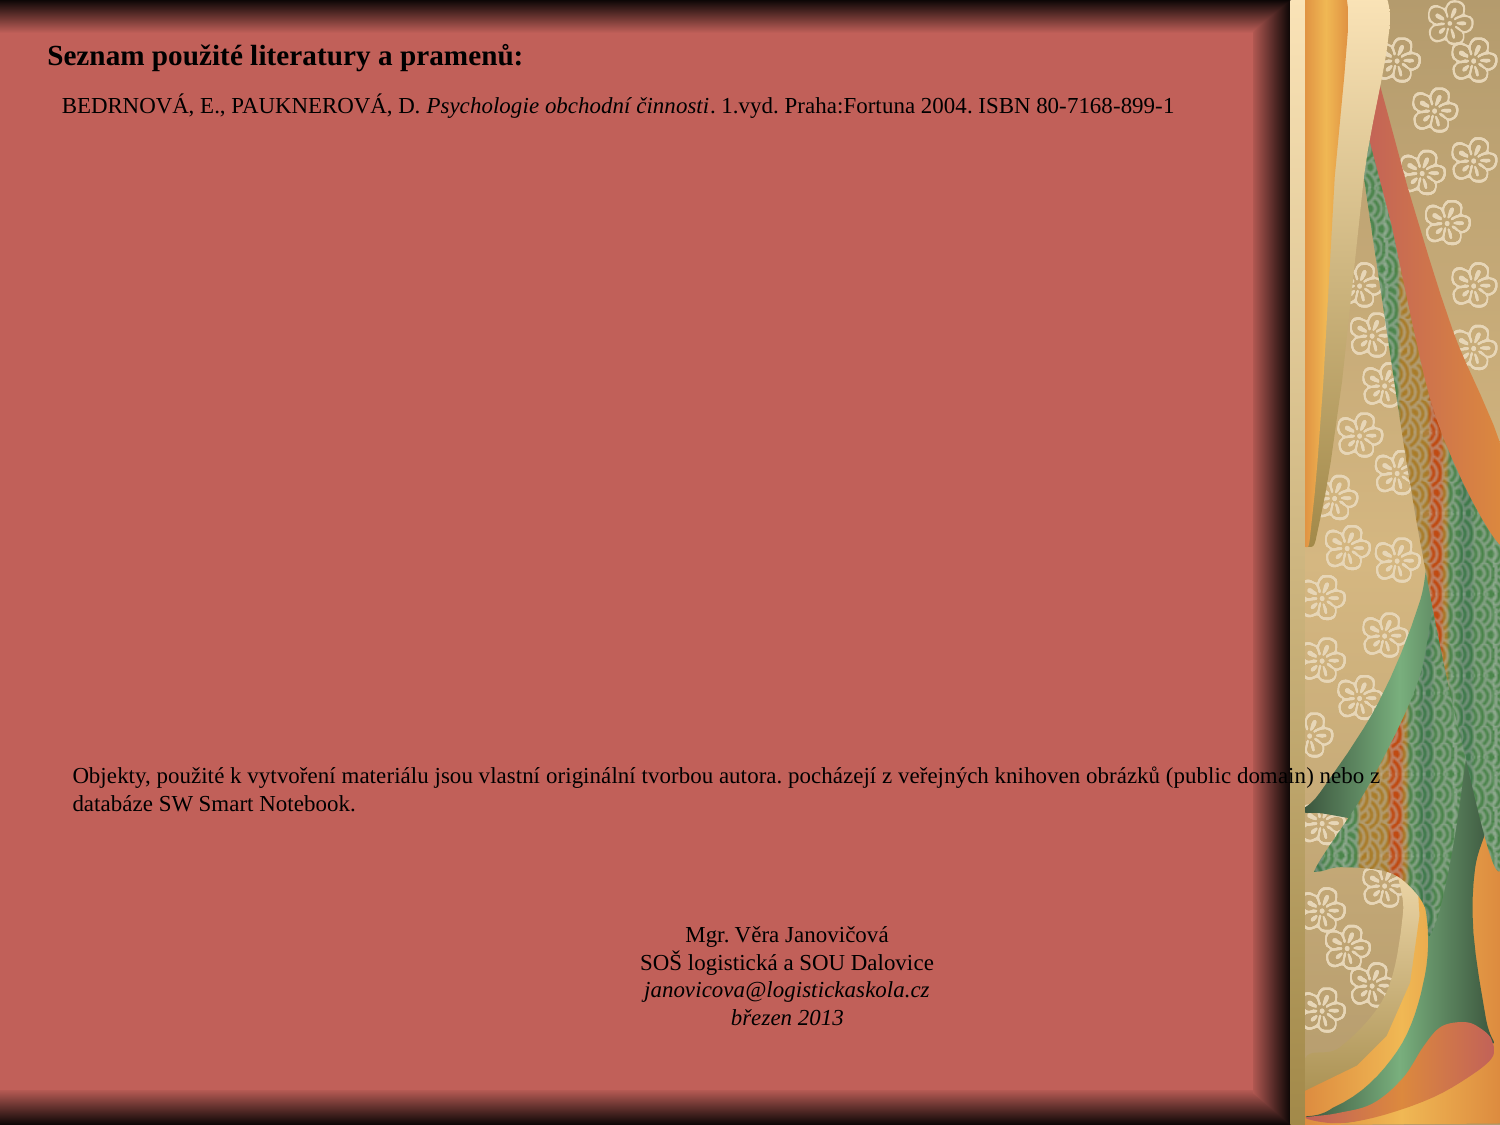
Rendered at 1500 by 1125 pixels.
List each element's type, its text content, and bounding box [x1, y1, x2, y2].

text_box BEDRNOVÁ, E., PAUKNEROVÁ, D. Psychologie obchodní činnosti. 1.vyd. Praha:Fortuna 2004. ISBN 80-7168-899-1 [48, 84, 1310, 126]
text_box Mgr. Věra Janovičová SOŠ logistická a SOU Dalovice janovicova@logistickaskola.cz březen 2013 [494, 913, 1080, 1039]
text_box Seznam použité literatury a pramenů: [33, 29, 762, 79]
text_box Objekty, použité k vytvoření materiálu jsou vlastní originální tvorbou autora. pocházejí z veřejných knihoven obrázků (public domain) nebo z databáze SW Smart Notebook. [58, 753, 1442, 823]
